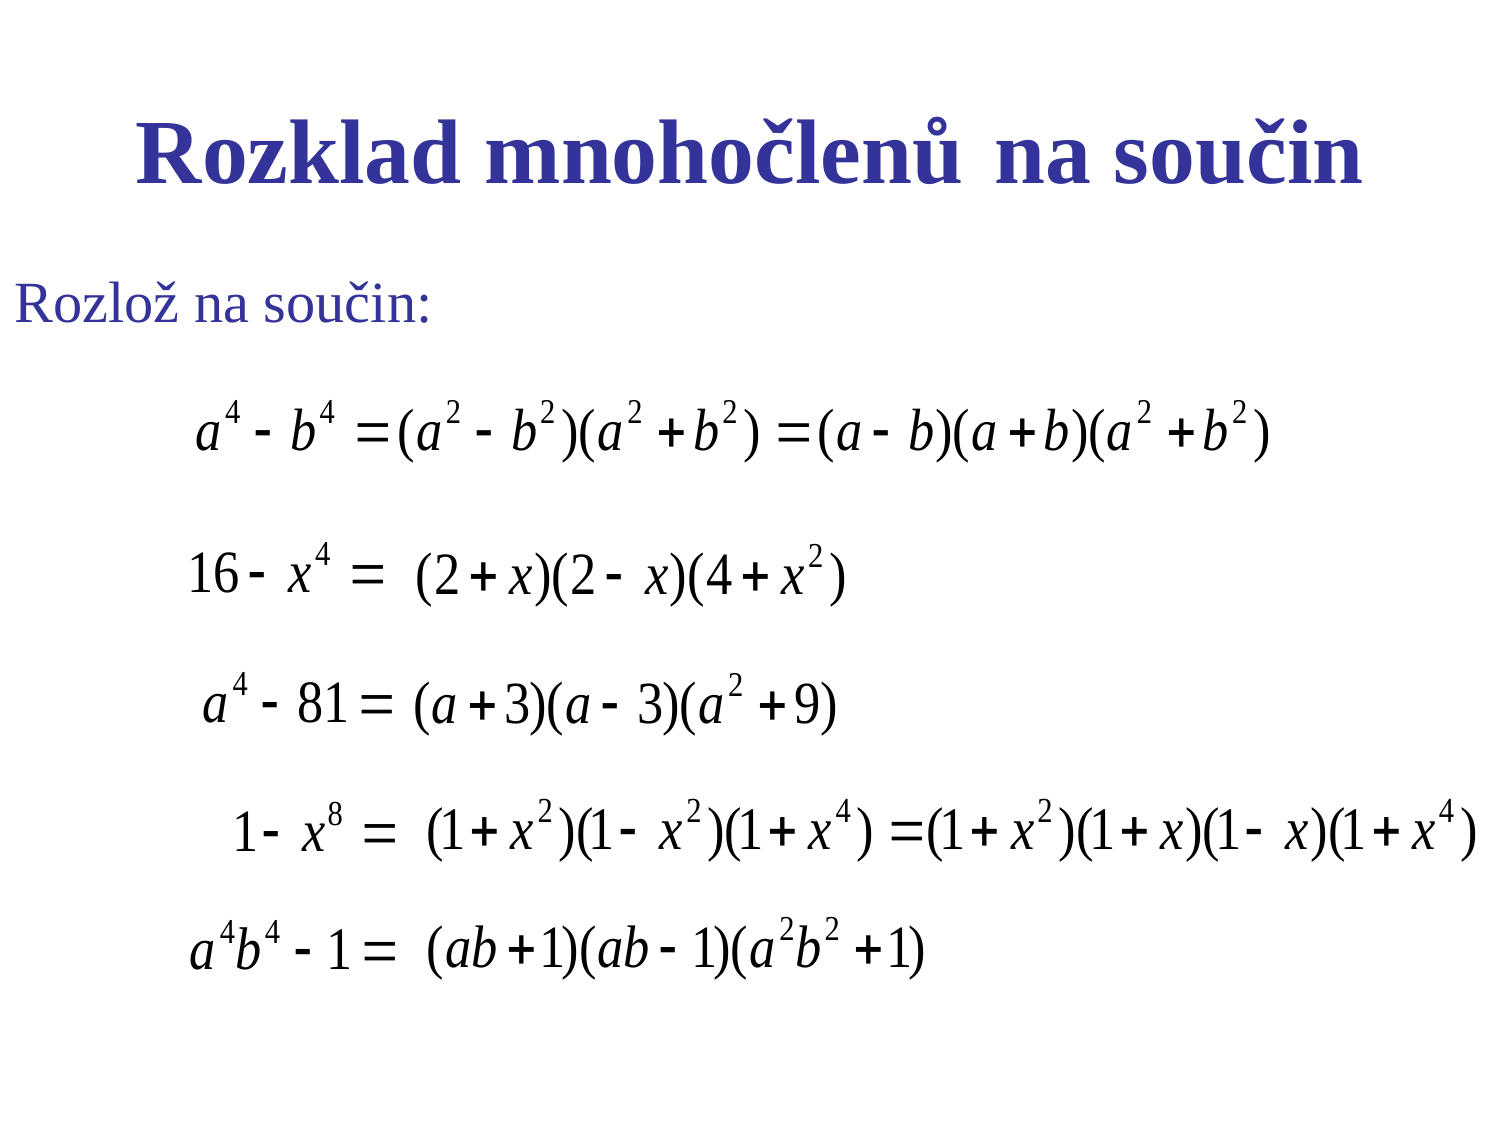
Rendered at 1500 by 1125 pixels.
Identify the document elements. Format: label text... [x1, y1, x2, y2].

chart [187, 385, 389, 466]
chart [408, 529, 855, 620]
chart [195, 657, 396, 738]
chart [390, 385, 1282, 475]
chart [182, 904, 396, 986]
chart [406, 658, 848, 749]
chart [229, 786, 396, 867]
chart [419, 902, 936, 993]
chart [419, 784, 1487, 875]
chart [185, 527, 387, 608]
text_box Rozlož na součin: [0, 256, 1046, 343]
text_box Rozklad mnohočlenů na součin [75, 45, 1426, 233]
